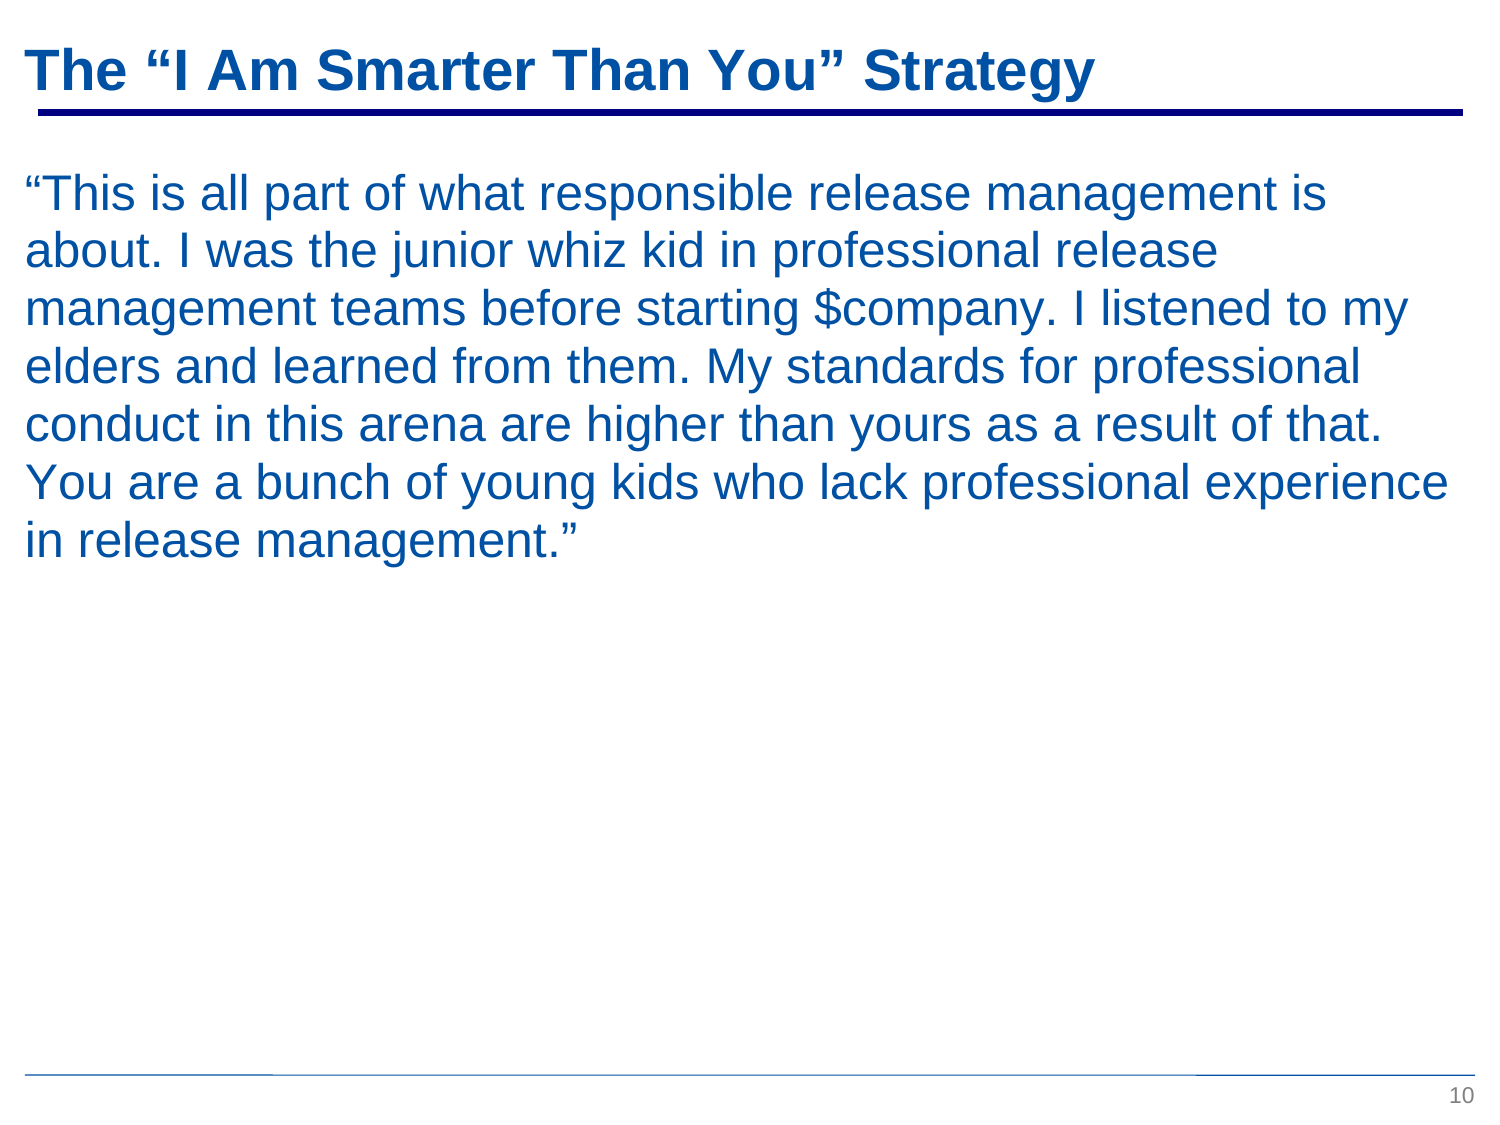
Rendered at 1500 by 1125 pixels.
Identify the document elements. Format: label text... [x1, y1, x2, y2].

title The “I Am Smarter Than You” Strategy [24, 12, 1463, 125]
list “This is all part of what responsible release management is about. I was the junior whiz kid in professional release management teams before starting $company. I listened to my elders and learned from them. My standards for professional conduct in this arena are higher than yours as a result of that. You are a bunch of young kids who lack professional experience in release management.” [24, 162, 1475, 1038]
